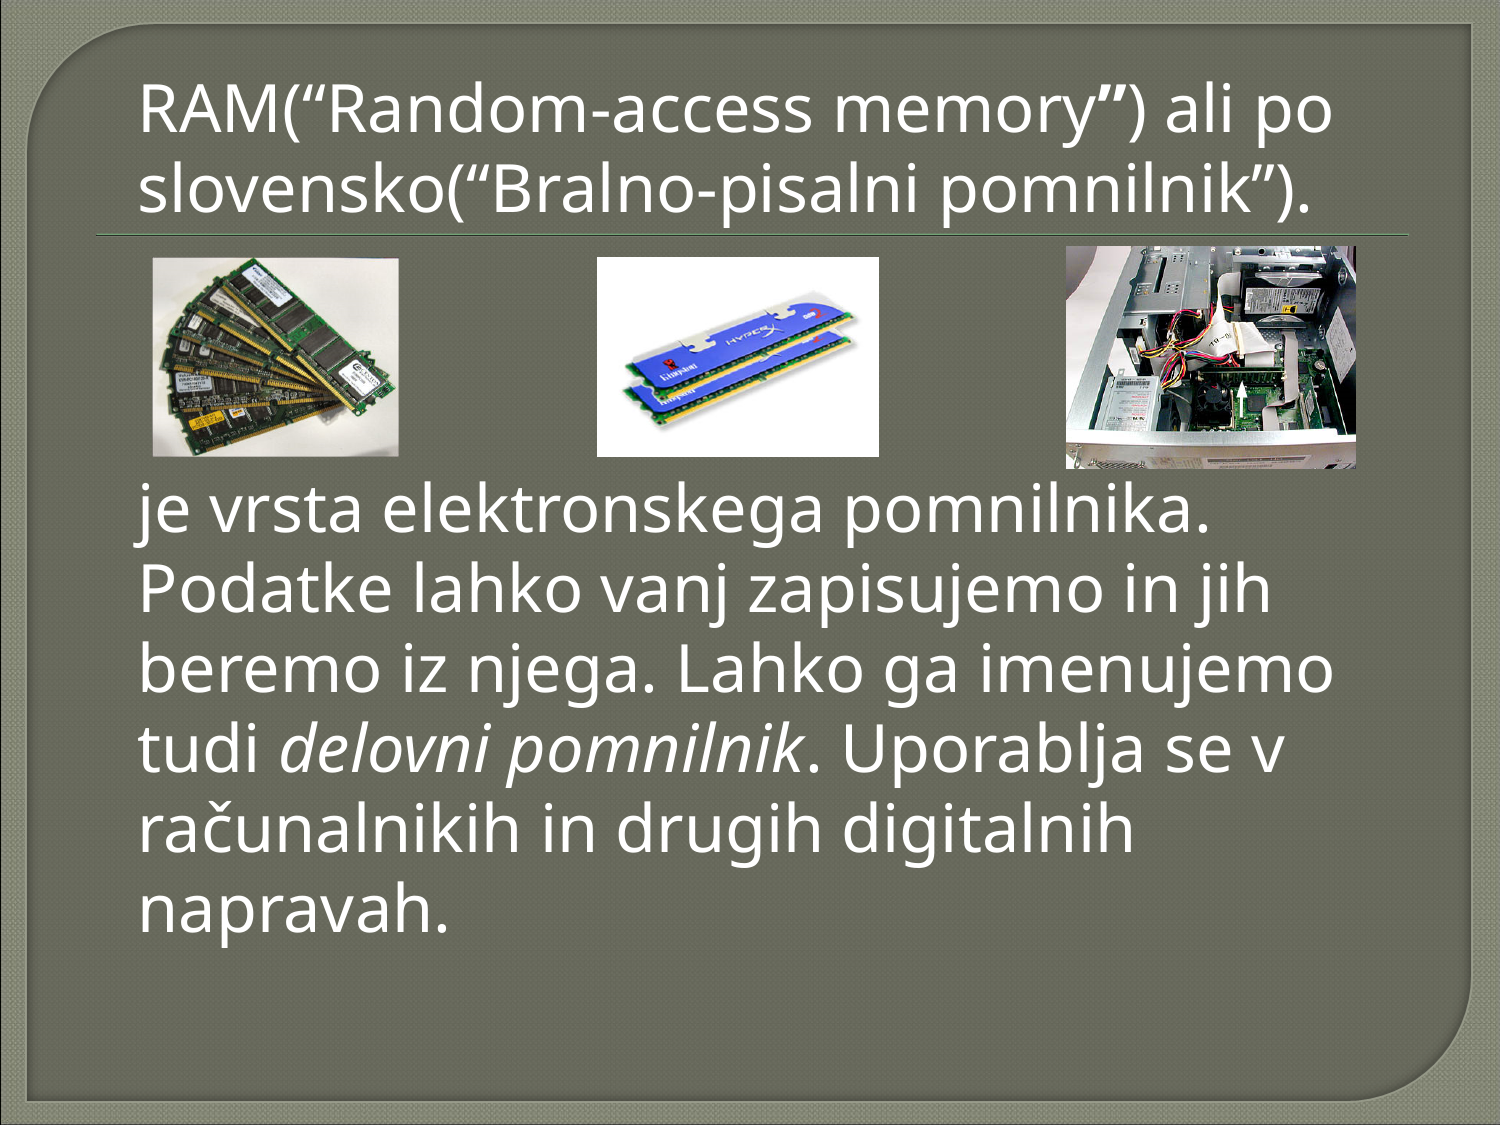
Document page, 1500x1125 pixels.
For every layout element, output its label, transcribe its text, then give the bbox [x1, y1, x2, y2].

list RAM(“Random-access memory”) ali po slovensko(“Bralno-pisalni pomnilnik”). je vrsta elektronskega pomnilnika. Podatke lahko vanj zapisujemo in jih beremo iz njega. Lahko ga imenujemo tudi delovni pomnilnik. Uporablja se v računalnikih in drugih digitalnih napravah. [75, 58, 1425, 1005]
picture [0, 0, 1500, 1125]
